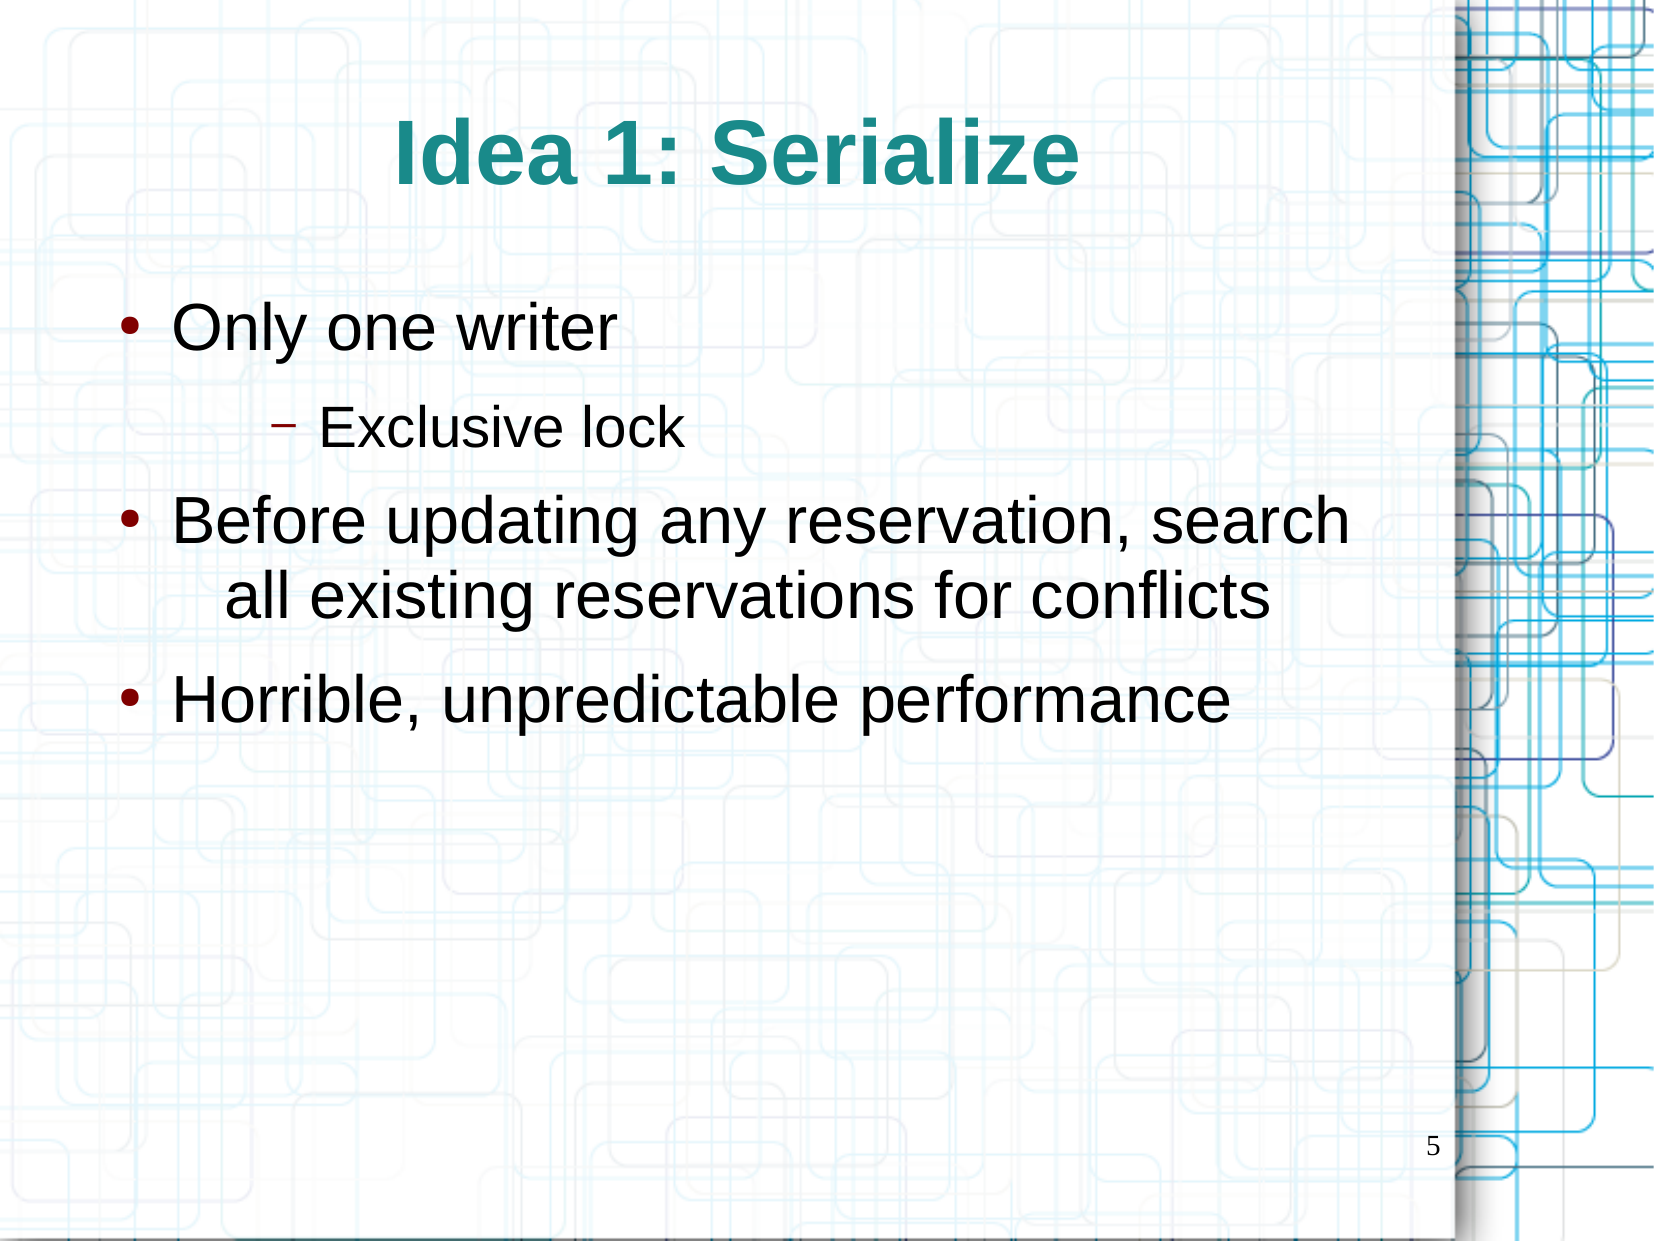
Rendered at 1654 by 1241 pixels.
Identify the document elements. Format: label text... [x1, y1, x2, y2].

picture [0, 0, 1654, 1241]
title Idea 1: Serialize [59, 56, 1418, 250]
list Only one writer Exclusive lock Before updating any reservation, search all existing reservations for conflicts Horrible, unpredictable performance [82, 290, 1418, 1094]
